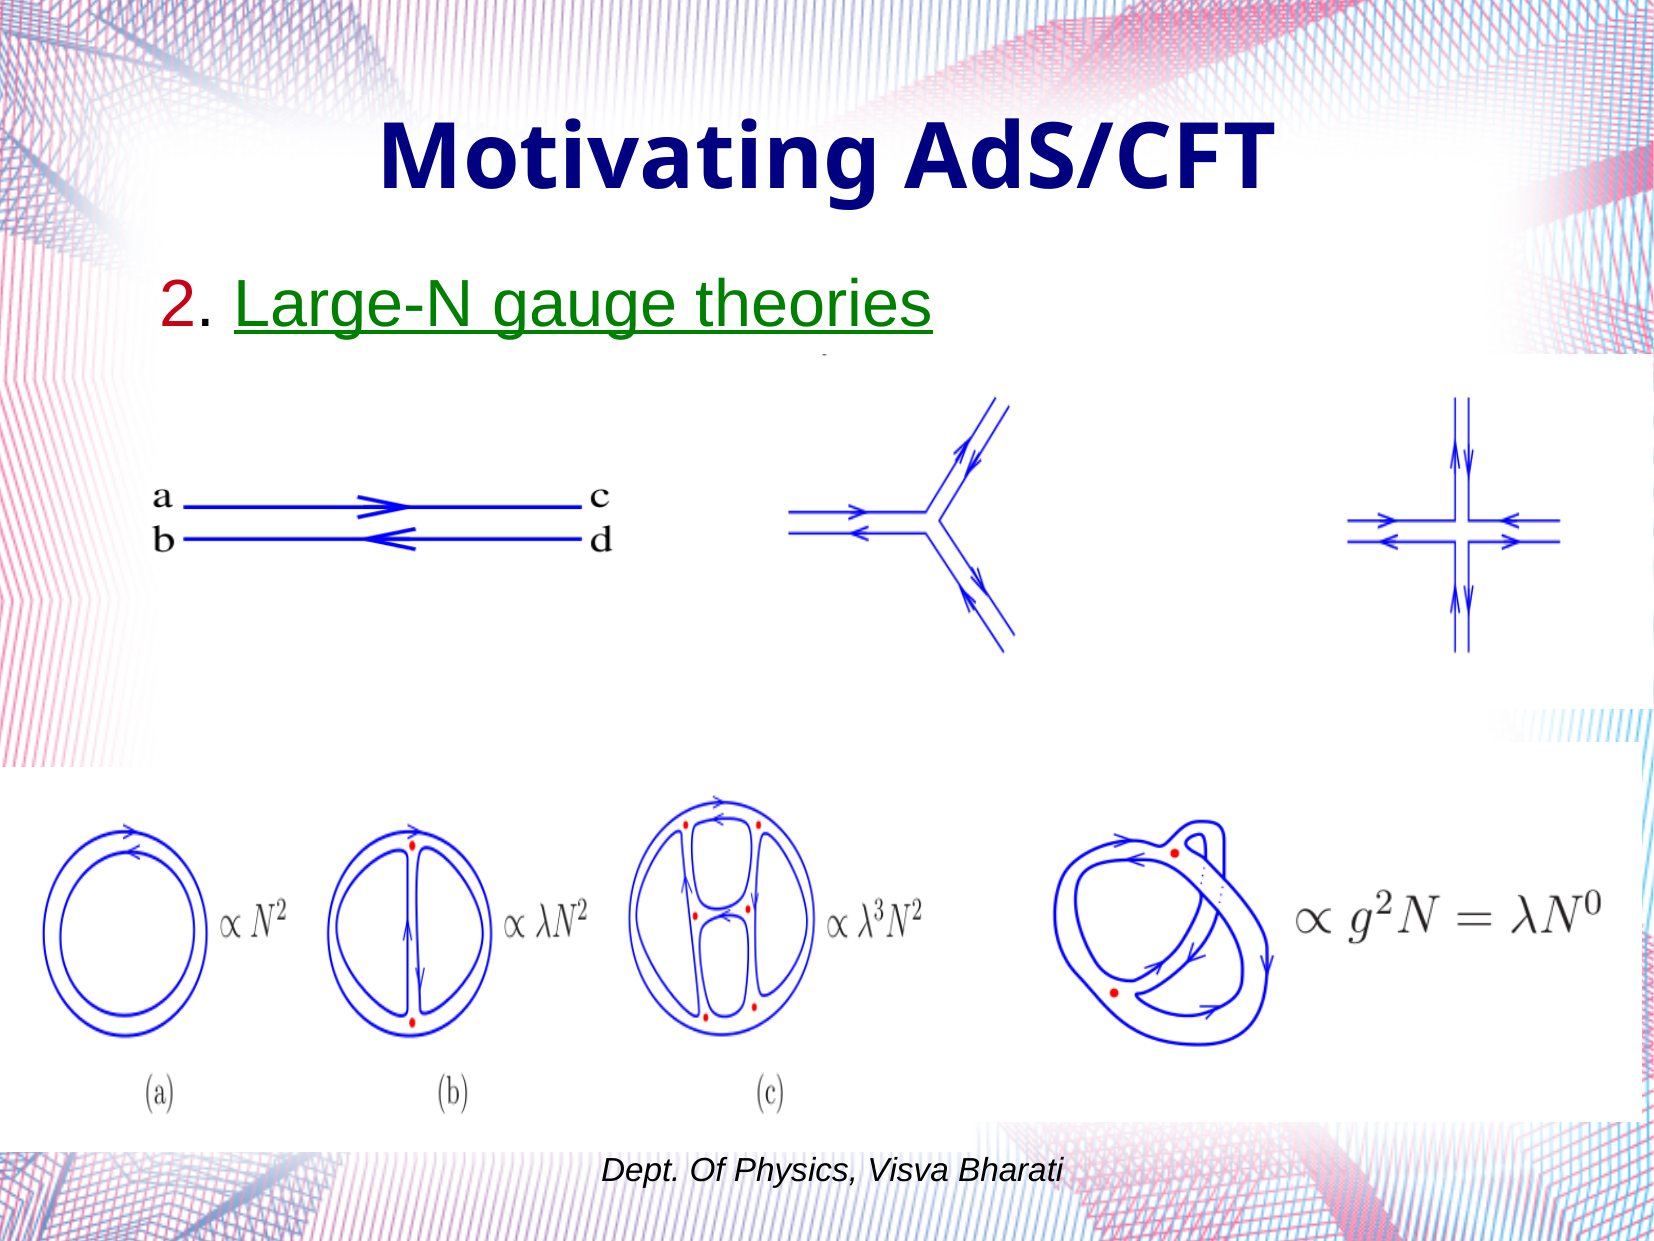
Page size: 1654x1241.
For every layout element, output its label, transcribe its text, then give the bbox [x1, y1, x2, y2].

list 2. Large-N gauge theories [88, 265, 1577, 445]
title Motivating AdS/CFT [82, 49, 1571, 257]
picture [0, 0, 1654, 1241]
list Dept. Of Physics, Visva Bharati [295, 1151, 1300, 1211]
